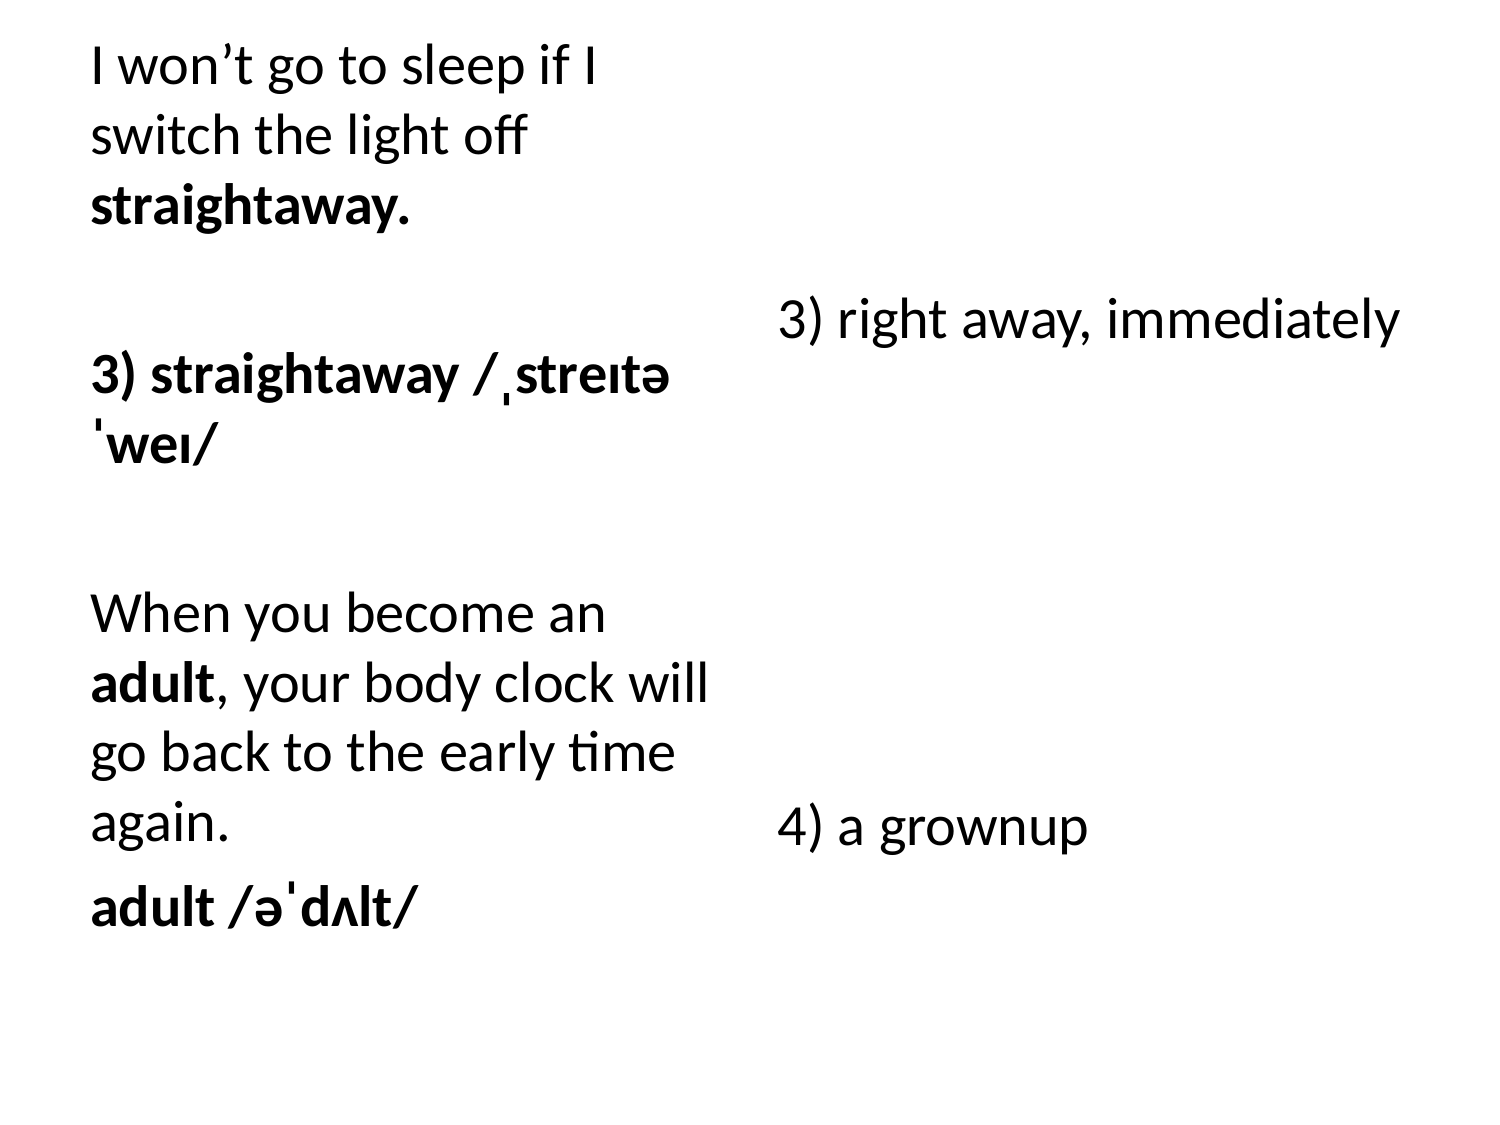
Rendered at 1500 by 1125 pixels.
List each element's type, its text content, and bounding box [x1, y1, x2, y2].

list I won’t go to sleep if I switch the light off straightaway. 3) straightaway /ˌstreɪtəˈweɪ/ When you become an adult, your body clock will go back to the early time again. adult /əˈdʌlt/ [75, 19, 738, 1083]
list 3) right away, immediately 4) a grownup [762, 19, 1500, 1005]
